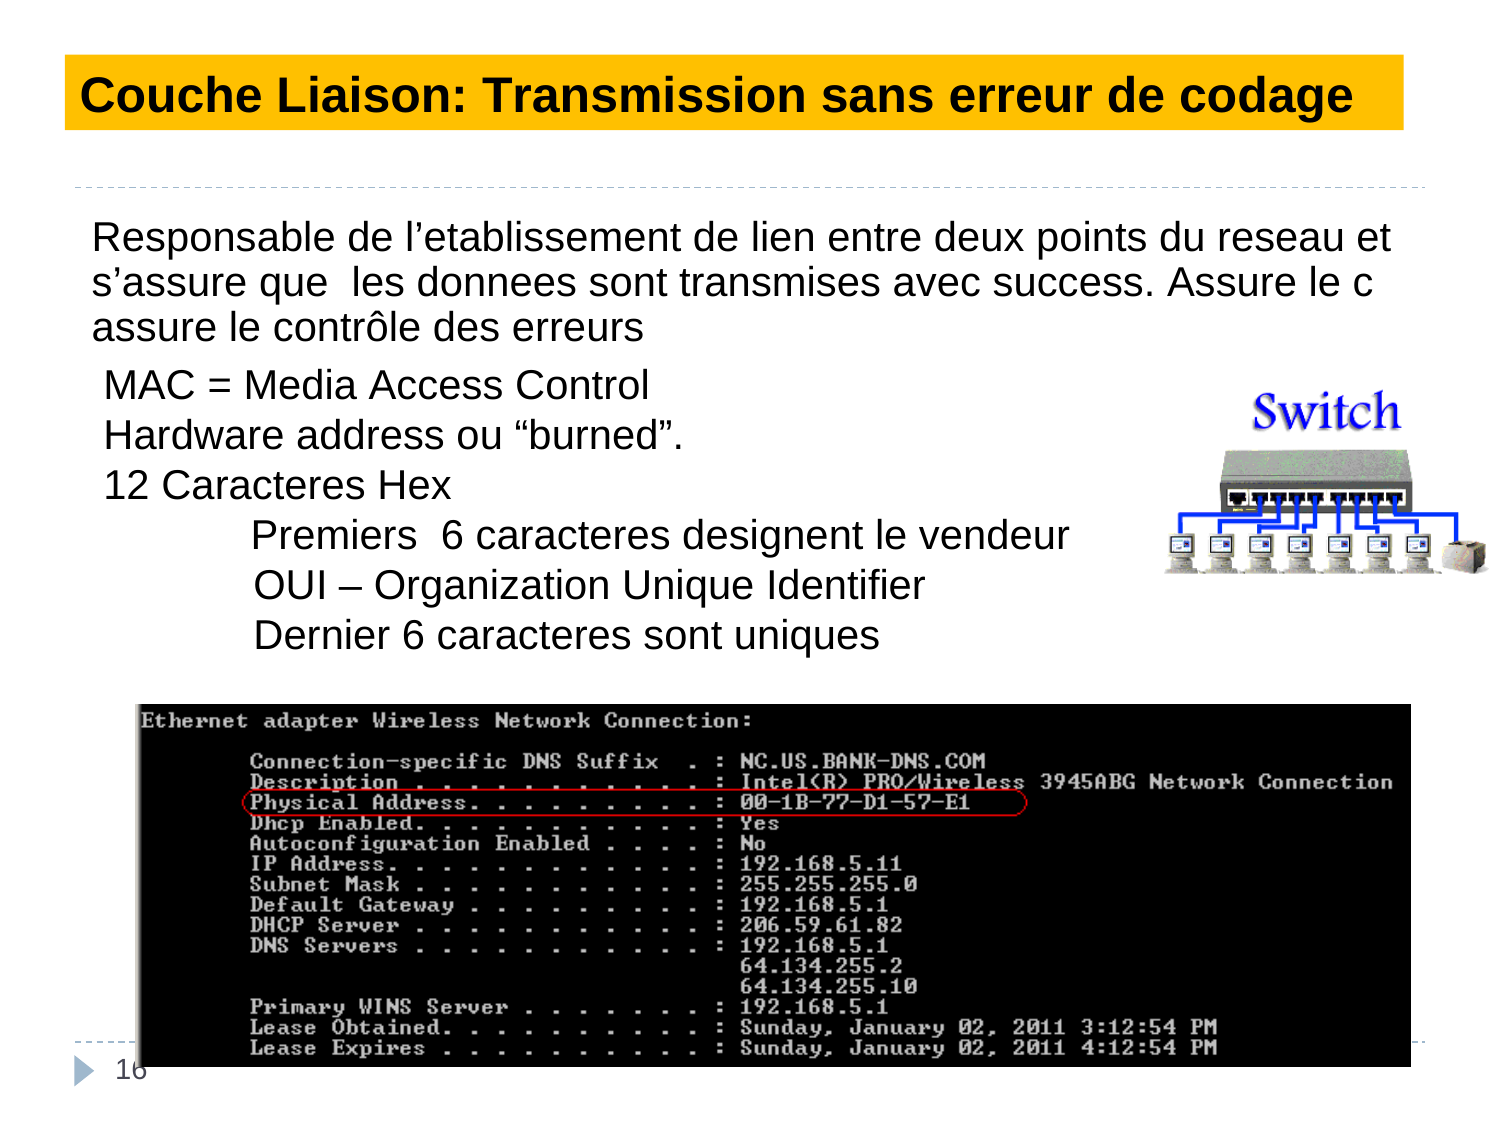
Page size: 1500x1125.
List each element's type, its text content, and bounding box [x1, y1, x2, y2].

list [129, 668, 1500, 1078]
text_box MAC = Media Access Control Hardware address ou “burned”. 12 Caracteres Hex Premiers 6 caracteres designent le vendeur OUI – Organization Unique Identifier Dernier 6 caracteres sont uniques [88, 349, 1412, 756]
picture [1151, 349, 1500, 612]
text_box Responsable de l’etablissement de lien entre deux points du reseau et s’assure que les donnees sont transmises avec success. Assure le c assure le contrôle des erreurs [76, 207, 1412, 359]
text_box 22 [100, 1042, 426, 1103]
text_box Couche Liaison: Transmission sans erreur de codage [64, 54, 1404, 131]
picture [135, 756, 1411, 1067]
